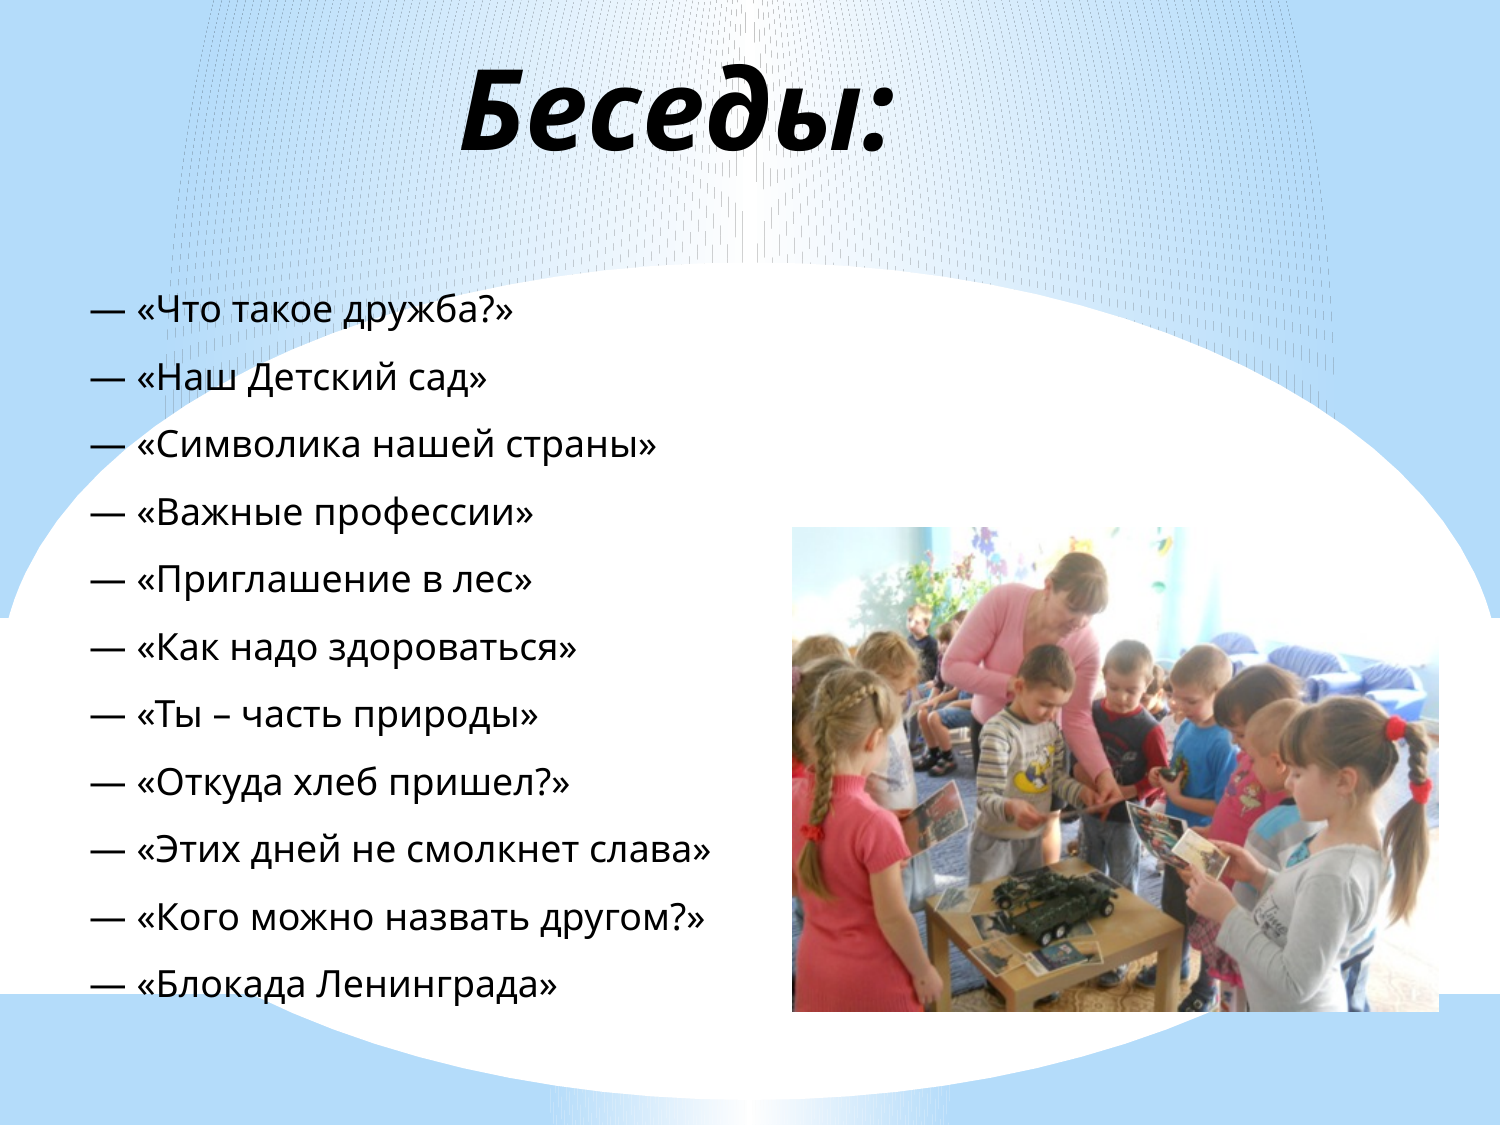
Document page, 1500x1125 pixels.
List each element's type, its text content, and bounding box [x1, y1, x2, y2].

picture [792, 527, 1439, 1012]
text_box Беседы: [443, 30, 910, 181]
text_box — «Что такое дружба?» — «Наш Детский сад» — «Символика нашей страны» — «Важные профессии» — «Приглашение в лес» — «Как надо здороваться» — «Ты – часть природы» — «Откуда хлеб пришел?» — «Этих дней не смолкнет слава» — «Кого можно назвать другом?» — «Блокада Ленинграда» [64, 255, 762, 1013]
